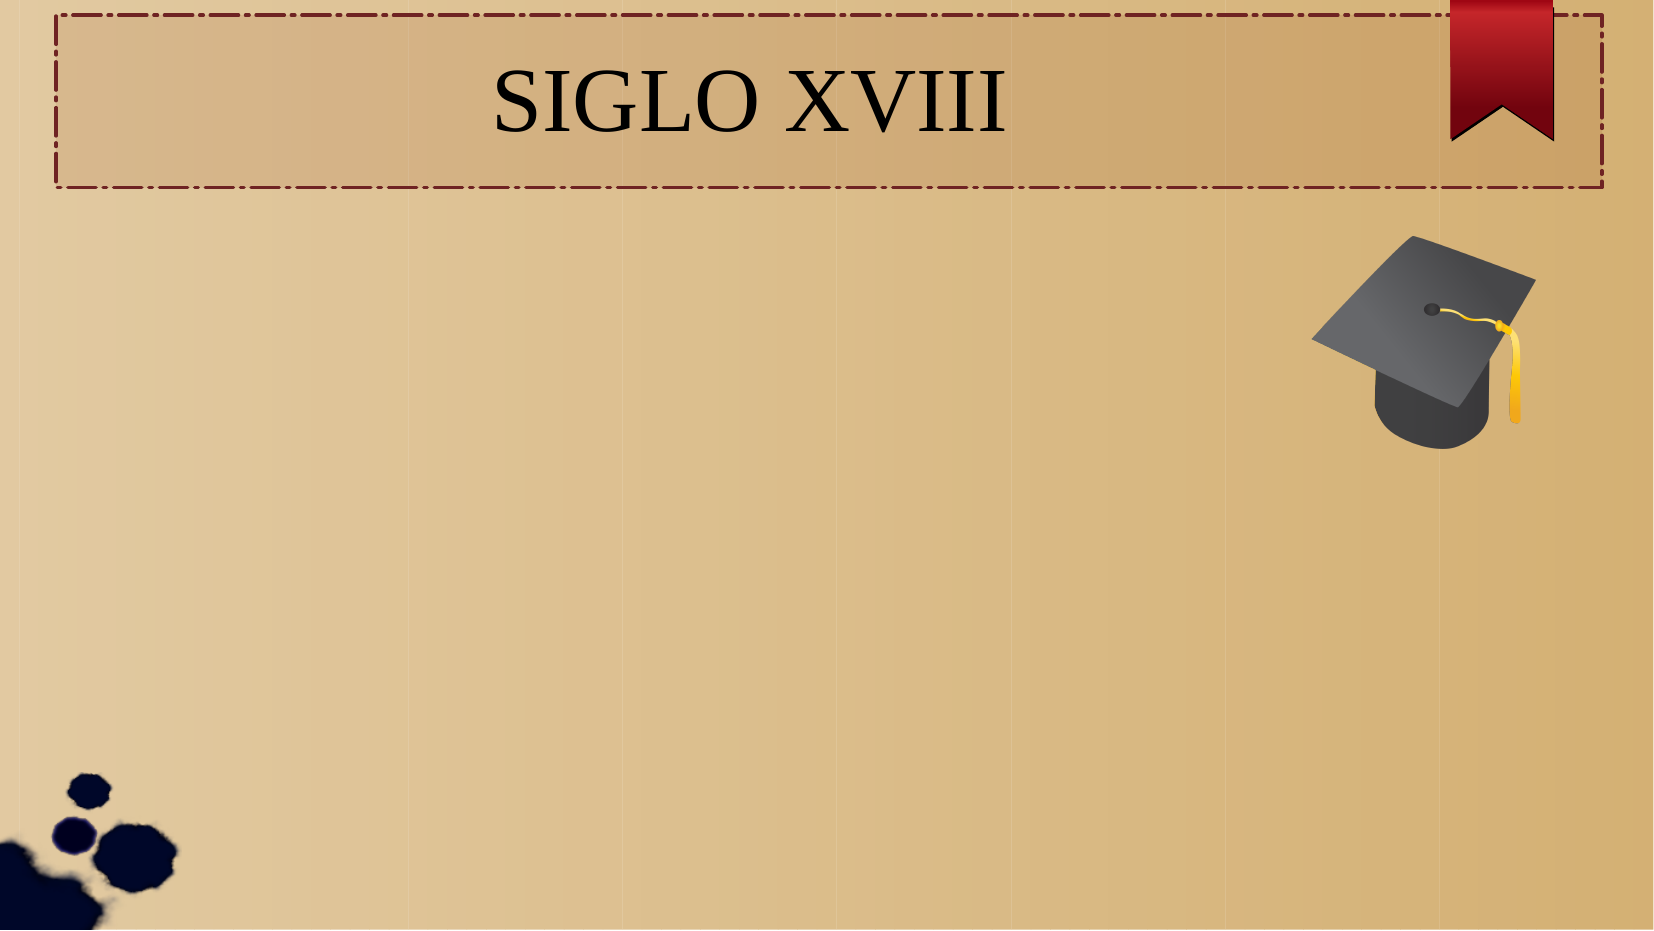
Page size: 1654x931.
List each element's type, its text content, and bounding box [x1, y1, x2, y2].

title SIGLO XVIII [59, 11, 1441, 189]
picture [1311, 236, 1536, 449]
